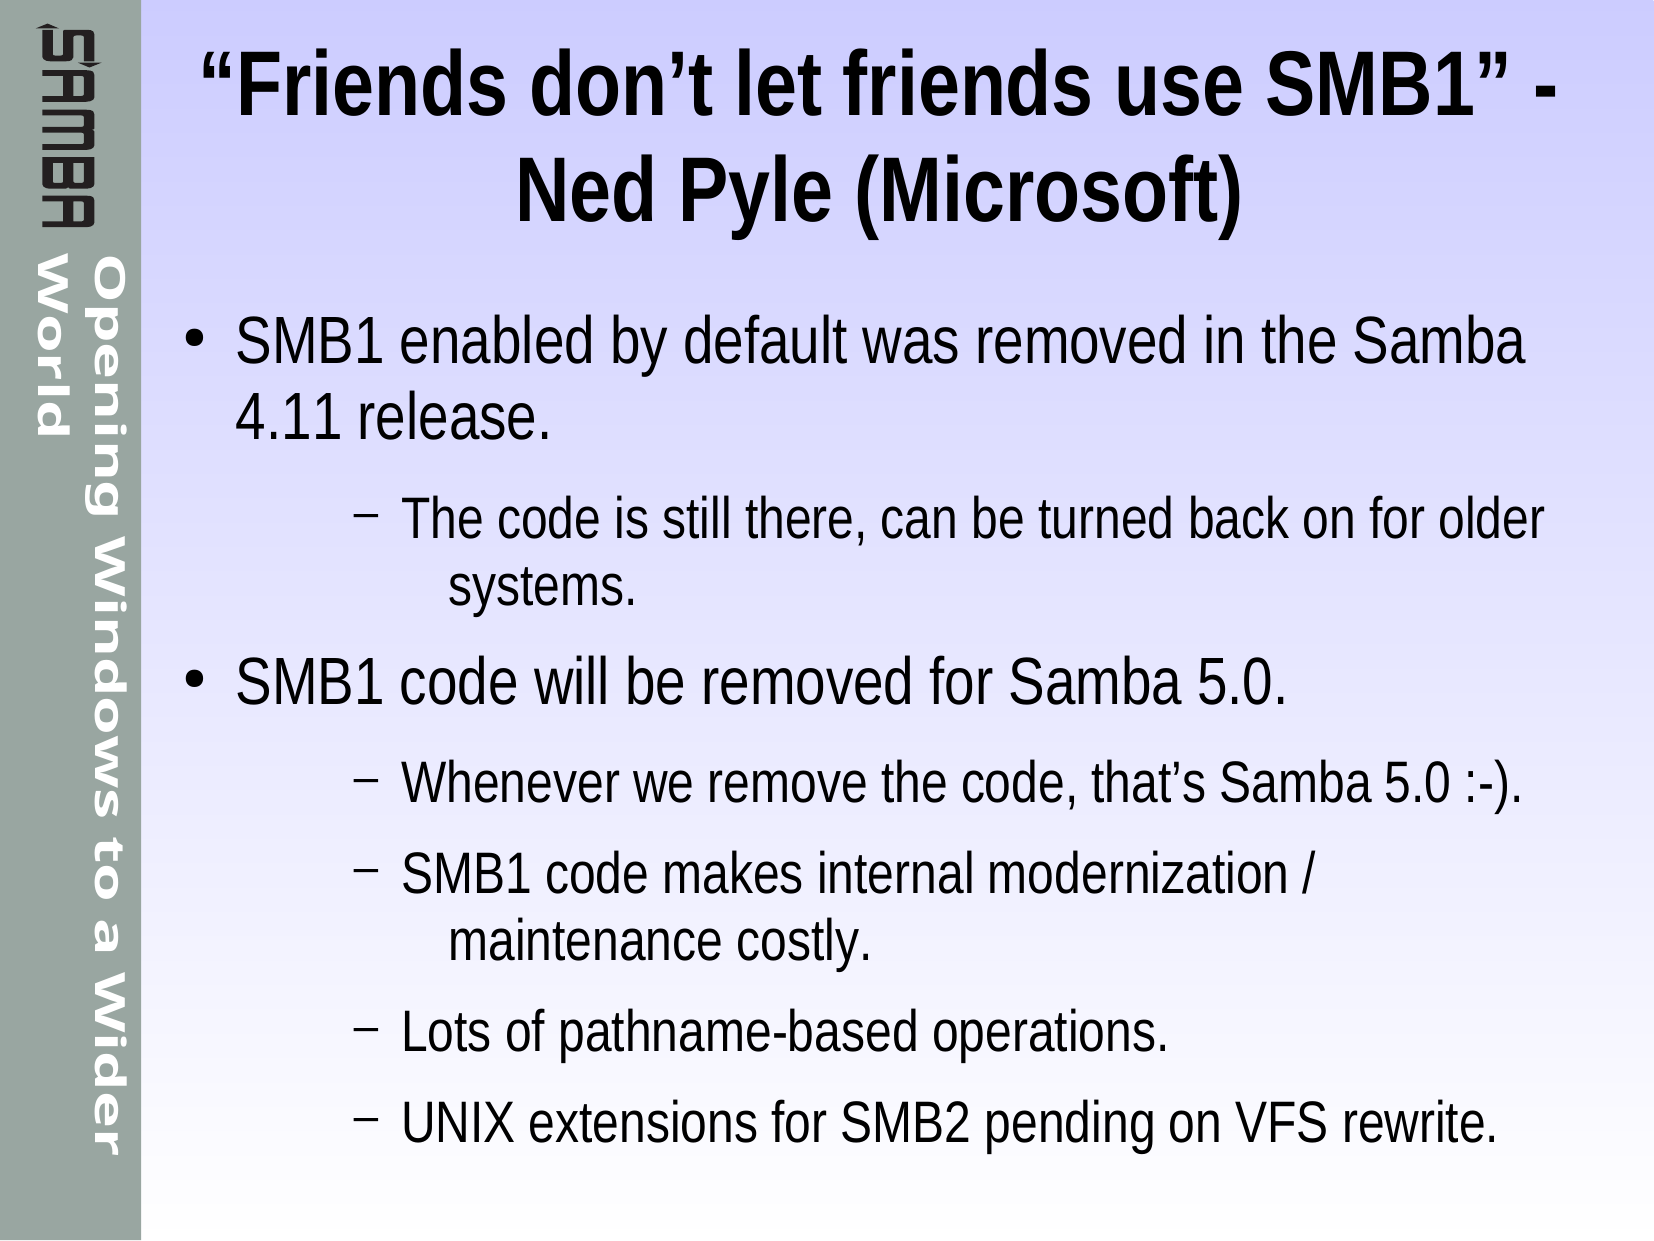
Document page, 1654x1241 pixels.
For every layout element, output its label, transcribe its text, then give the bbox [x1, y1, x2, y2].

title “Friends don’t let friends use SMB1” - Ned Pyle (Microsoft) [173, 8, 1586, 262]
list SMB1 enabled by default was removed in the Samba 4.11 release. The code is still there, can be turned back on for older systems. SMB1 code will be removed for Samba 5.0. Whenever we remove the code, that’s Samba 5.0 :-). SMB1 code makes internal modernization / maintenance costly. Lots of pathname-based operations. UNIX extensions for SMB2 pending on VFS rewrite. [165, 300, 1578, 1156]
